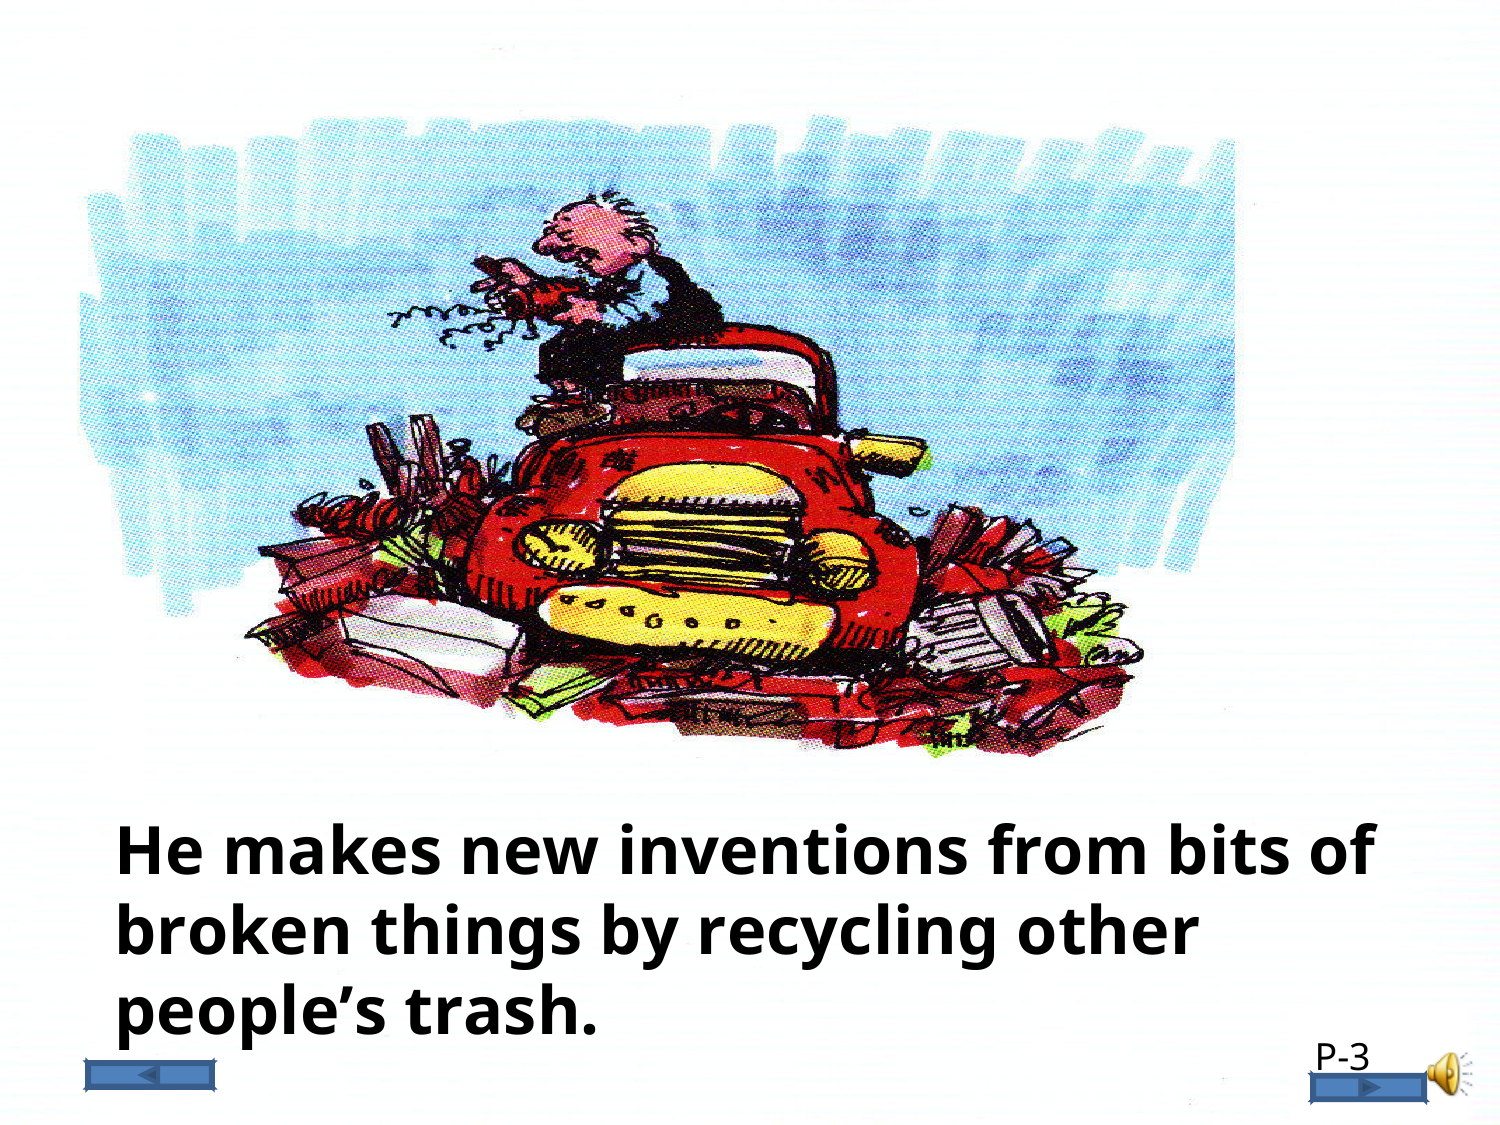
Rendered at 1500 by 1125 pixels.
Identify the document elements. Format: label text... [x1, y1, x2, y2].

text_box [1313, 1074, 1426, 1101]
text_box [89, 1062, 213, 1088]
text_box P-3 [1299, 1024, 1438, 1086]
text_box He makes new inventions from bits of broken things by recycling other people’s trash. [99, 799, 1401, 1056]
picture [0, 0, 1500, 1125]
